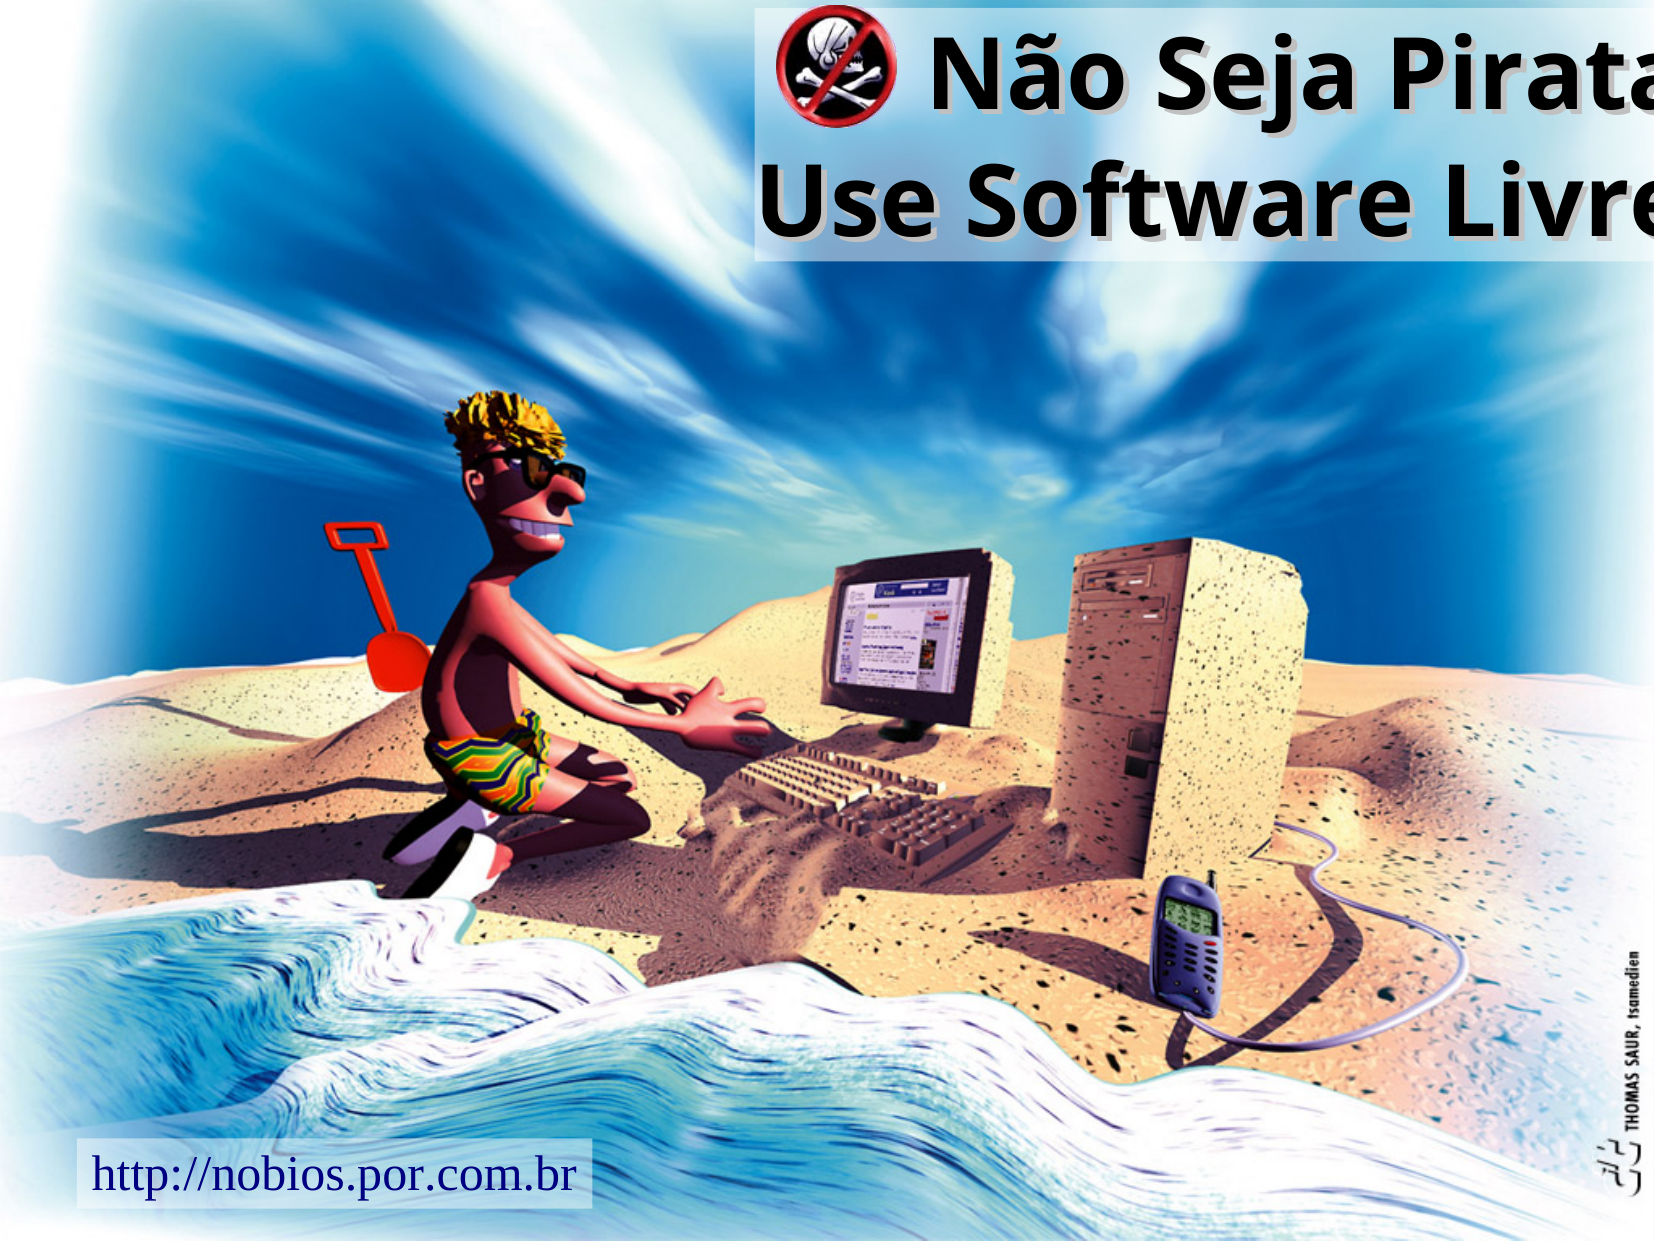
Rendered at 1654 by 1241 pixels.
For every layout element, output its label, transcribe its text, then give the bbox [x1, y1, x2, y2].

picture [0, 0, 1654, 1241]
text_box Não Seja Pirata Use Software Livre [754, 7, 1654, 262]
text_box http://nobios.por.com.br [76, 1138, 583, 1209]
